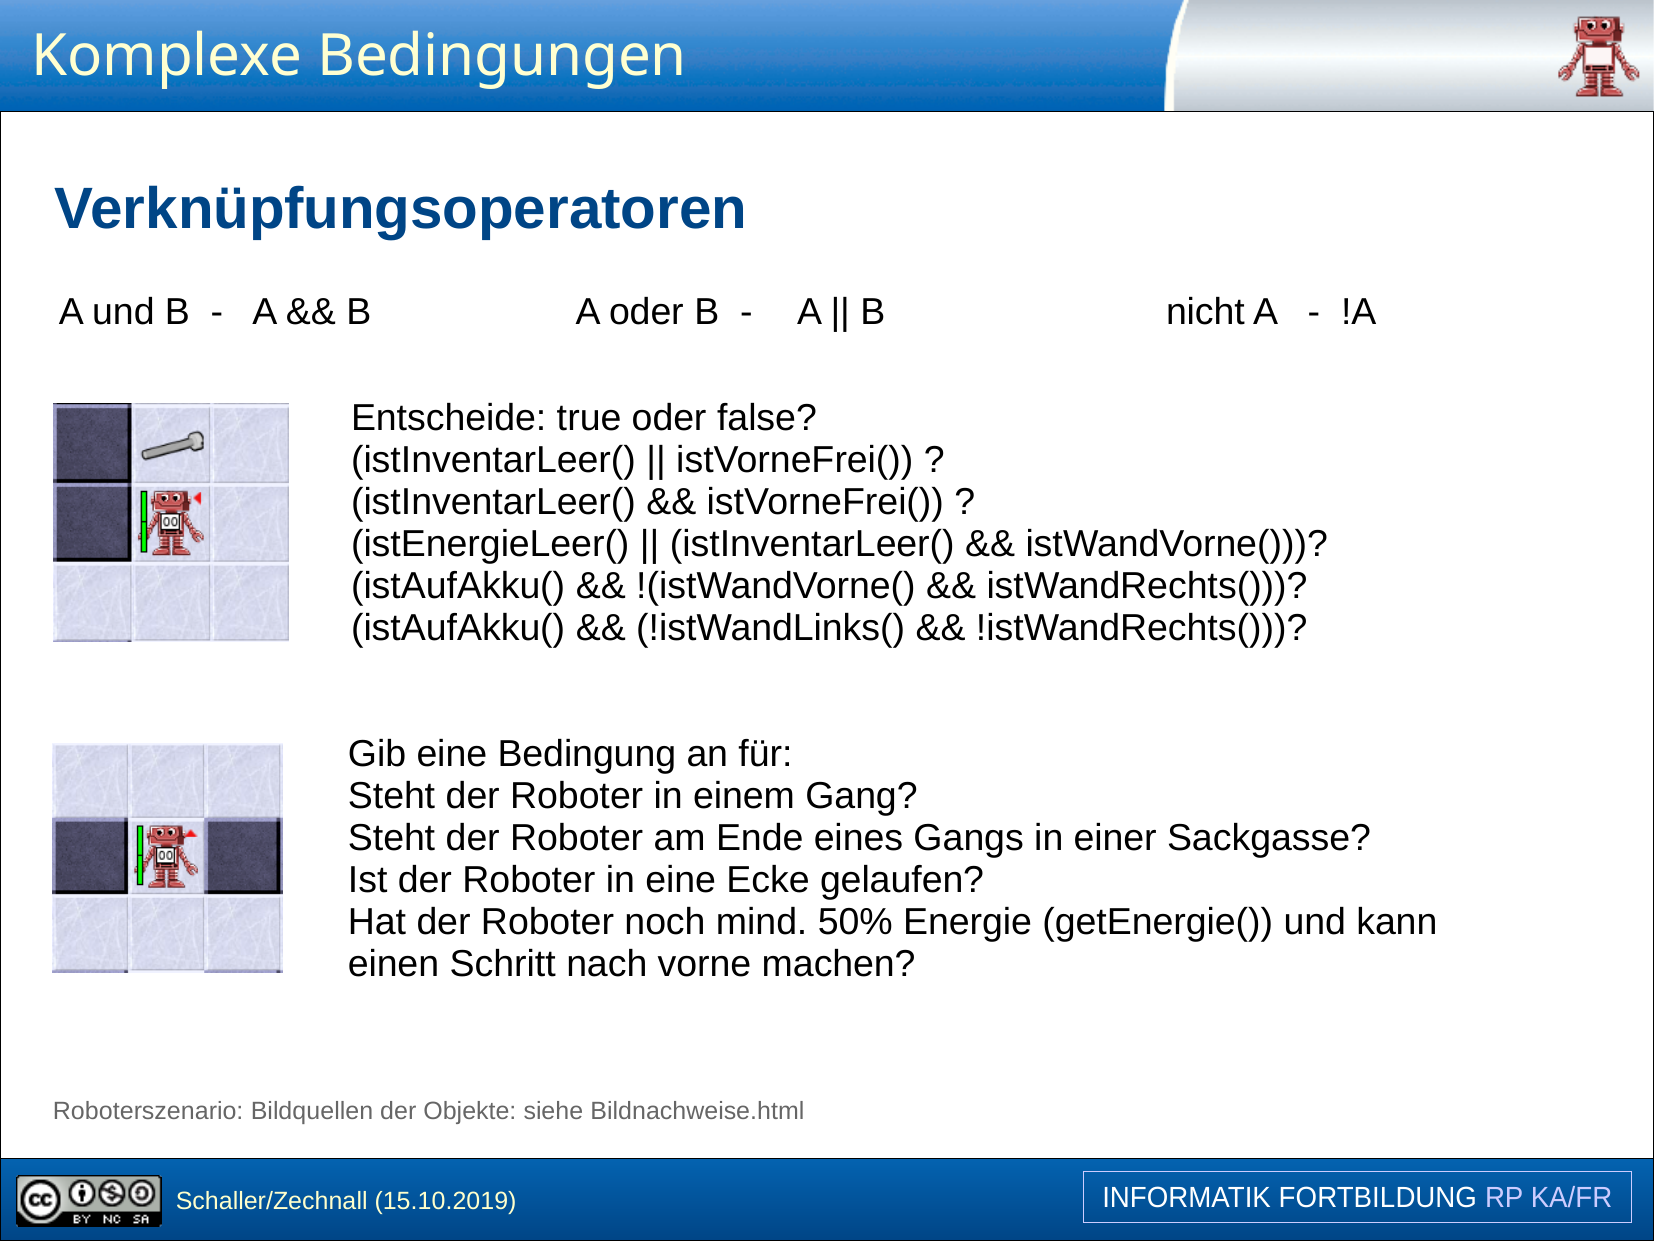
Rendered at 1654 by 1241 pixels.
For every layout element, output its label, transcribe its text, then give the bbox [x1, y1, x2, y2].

title Komplexe Bedingungen [31, 14, 1151, 92]
text_box A und B - A && B A oder B - A || B nicht A - !A [44, 283, 1466, 356]
picture [16, 1175, 162, 1227]
text_box Gib eine Bedingung an für: Steht der Roboter in einem Gang? Steht der Roboter am Ende eines Gangs in einer Sackgasse? Ist der Roboter in eine Ecke gelaufen? Hat der Roboter noch mind. 50% Energie (getEnergie()) und kann einen Schritt nach vorne machen? [333, 725, 1453, 1035]
text_box Entscheide: true oder false? (istInventarLeer() || istVorneFrei()) ? (istInventarLeer() && istVorneFrei()) ? (istEnergieLeer() || (istInventarLeer() && istWandVorne()))? (istAufAkku() && !(istWandVorne() && istWandRechts()))? (istAufAkku() && (!istWandLinks() && !istWandRechts()))? [336, 388, 1344, 699]
text_box Roboterszenario: Bildquellen der Objekte: siehe Bildnachweise.html [38, 1089, 953, 1135]
text_box Verknüpfungsoperatoren [39, 168, 1301, 259]
picture [0, 0, 1654, 111]
picture [53, 403, 289, 642]
picture [52, 743, 283, 973]
